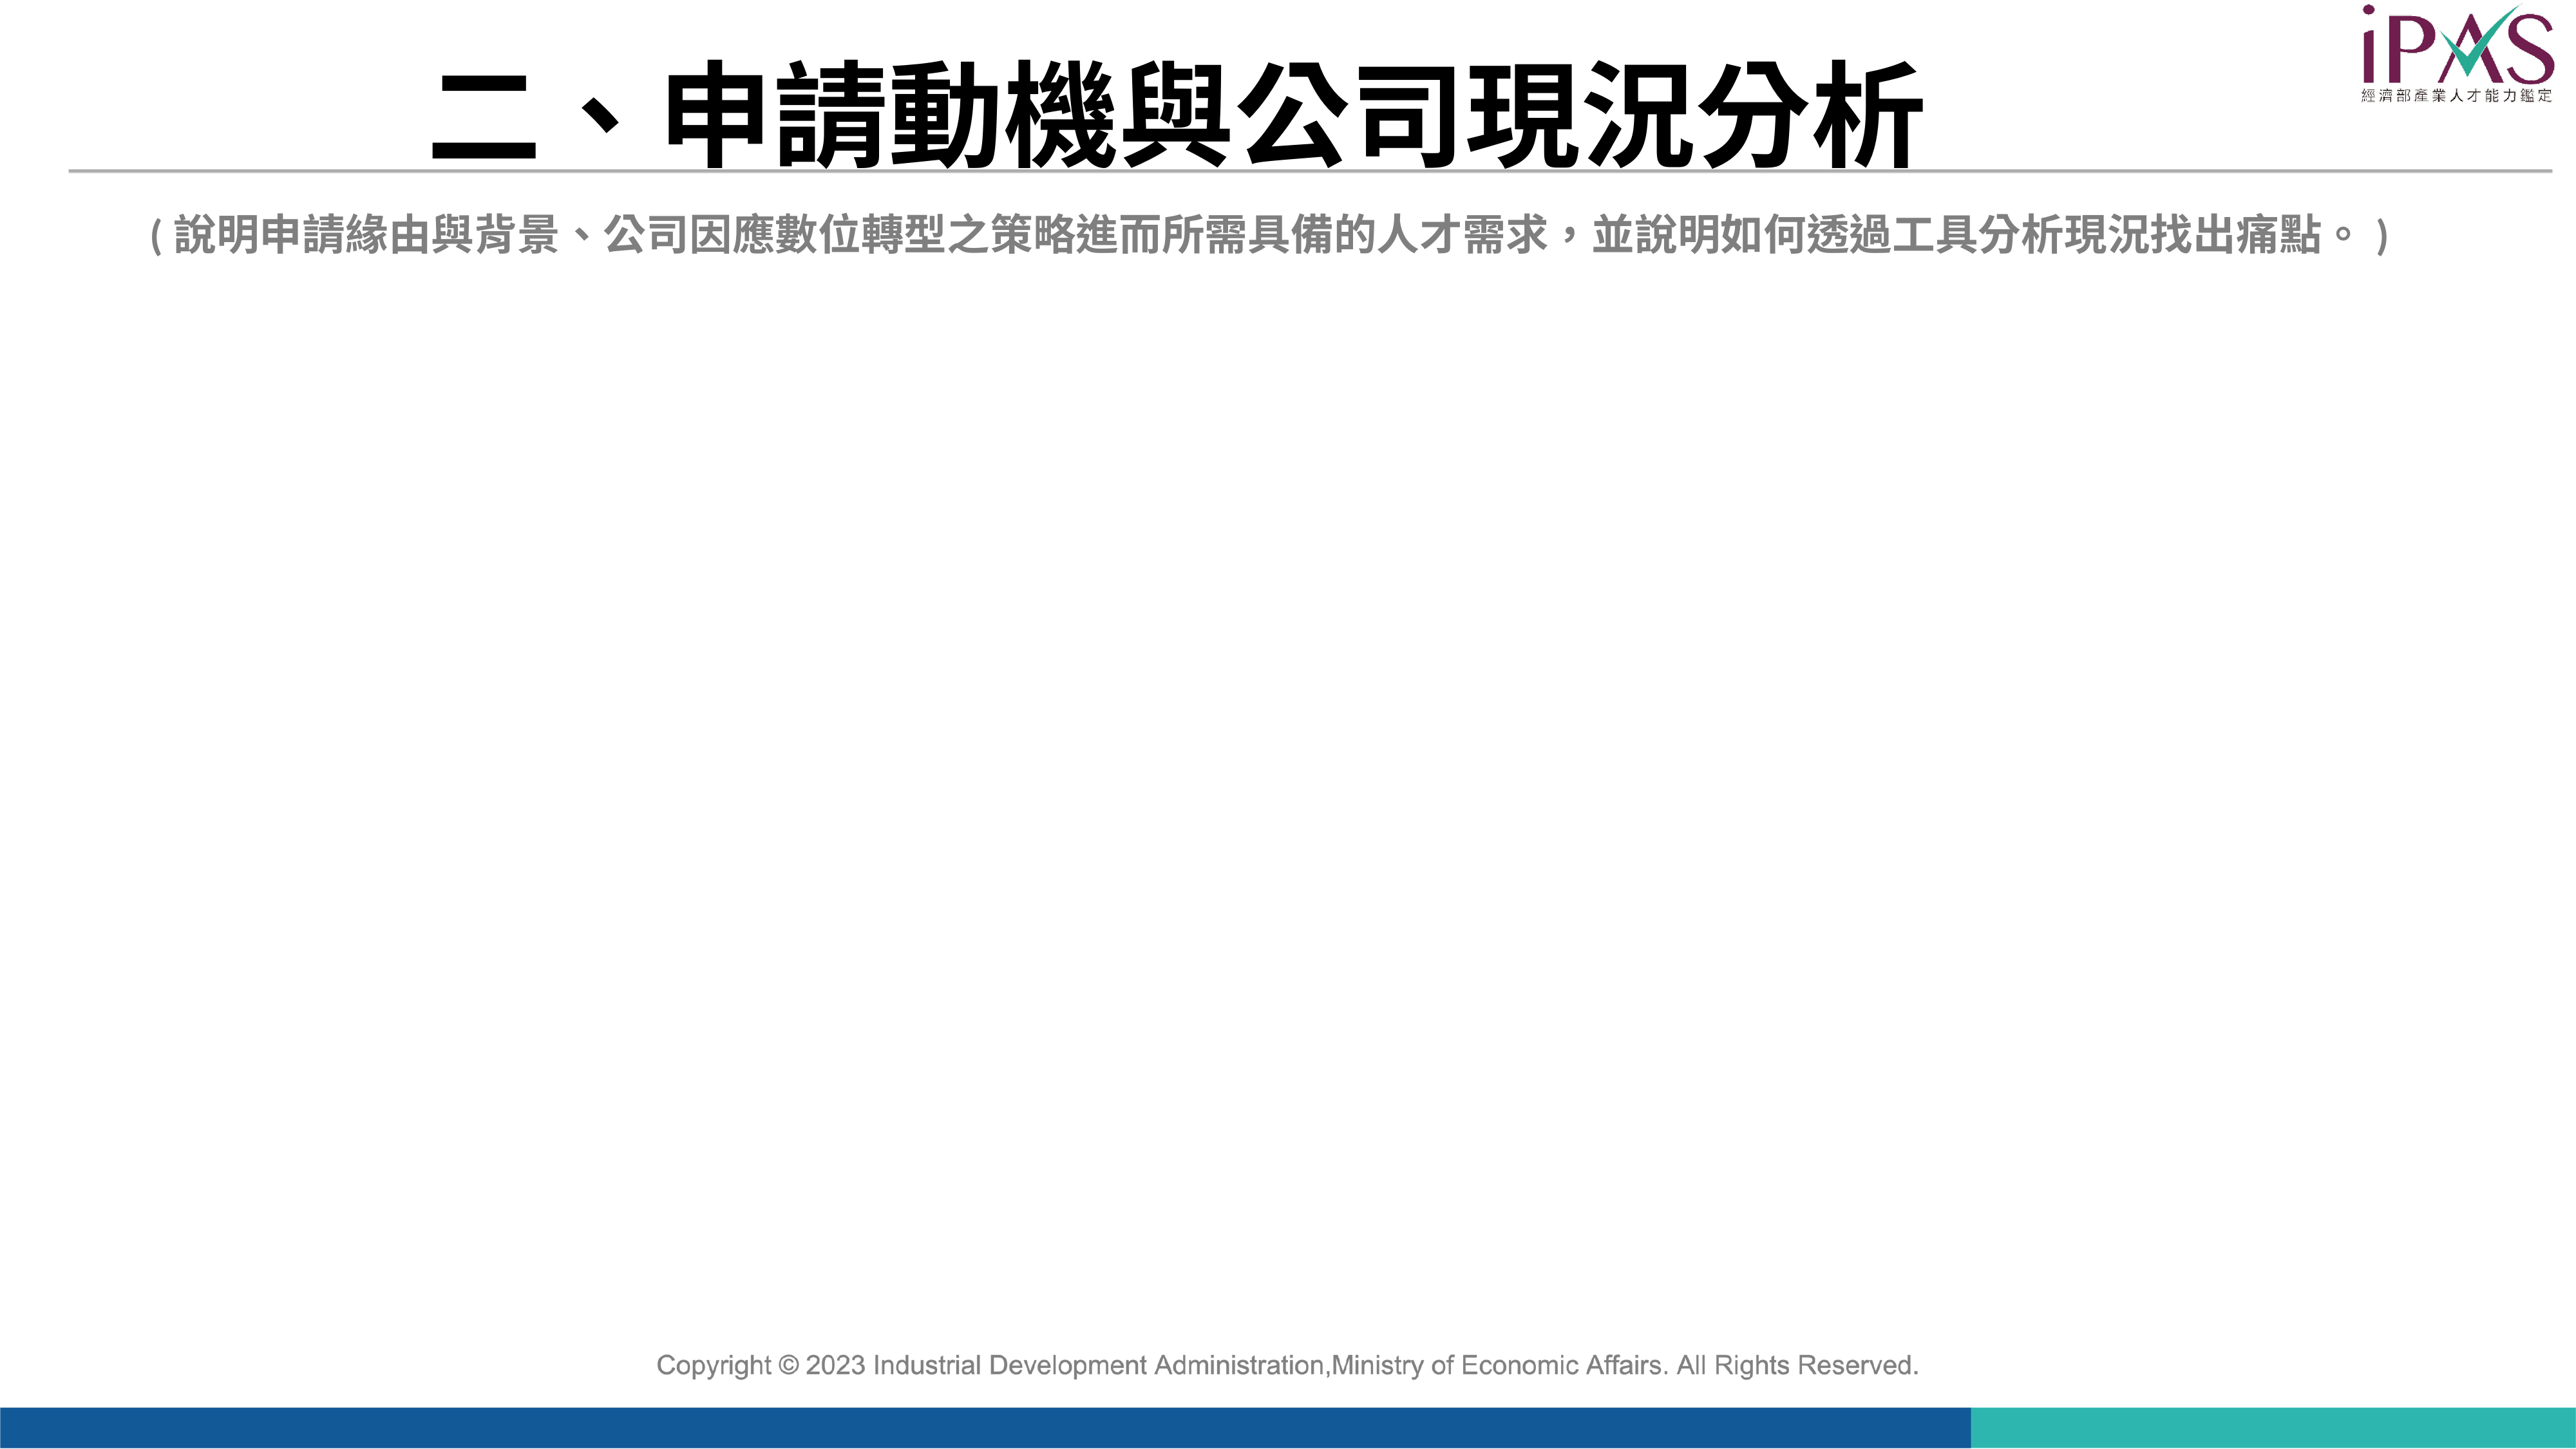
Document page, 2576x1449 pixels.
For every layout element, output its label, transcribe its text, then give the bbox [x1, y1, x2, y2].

text_box 二、申請動機與公司現況分析 [130, 37, 2224, 140]
text_box (說明申請緣由與背景、公司因應數位轉型之策略進而所需具備的人才需求，並說明如何透過工具分析現況找出痛點。) [140, 194, 2400, 263]
